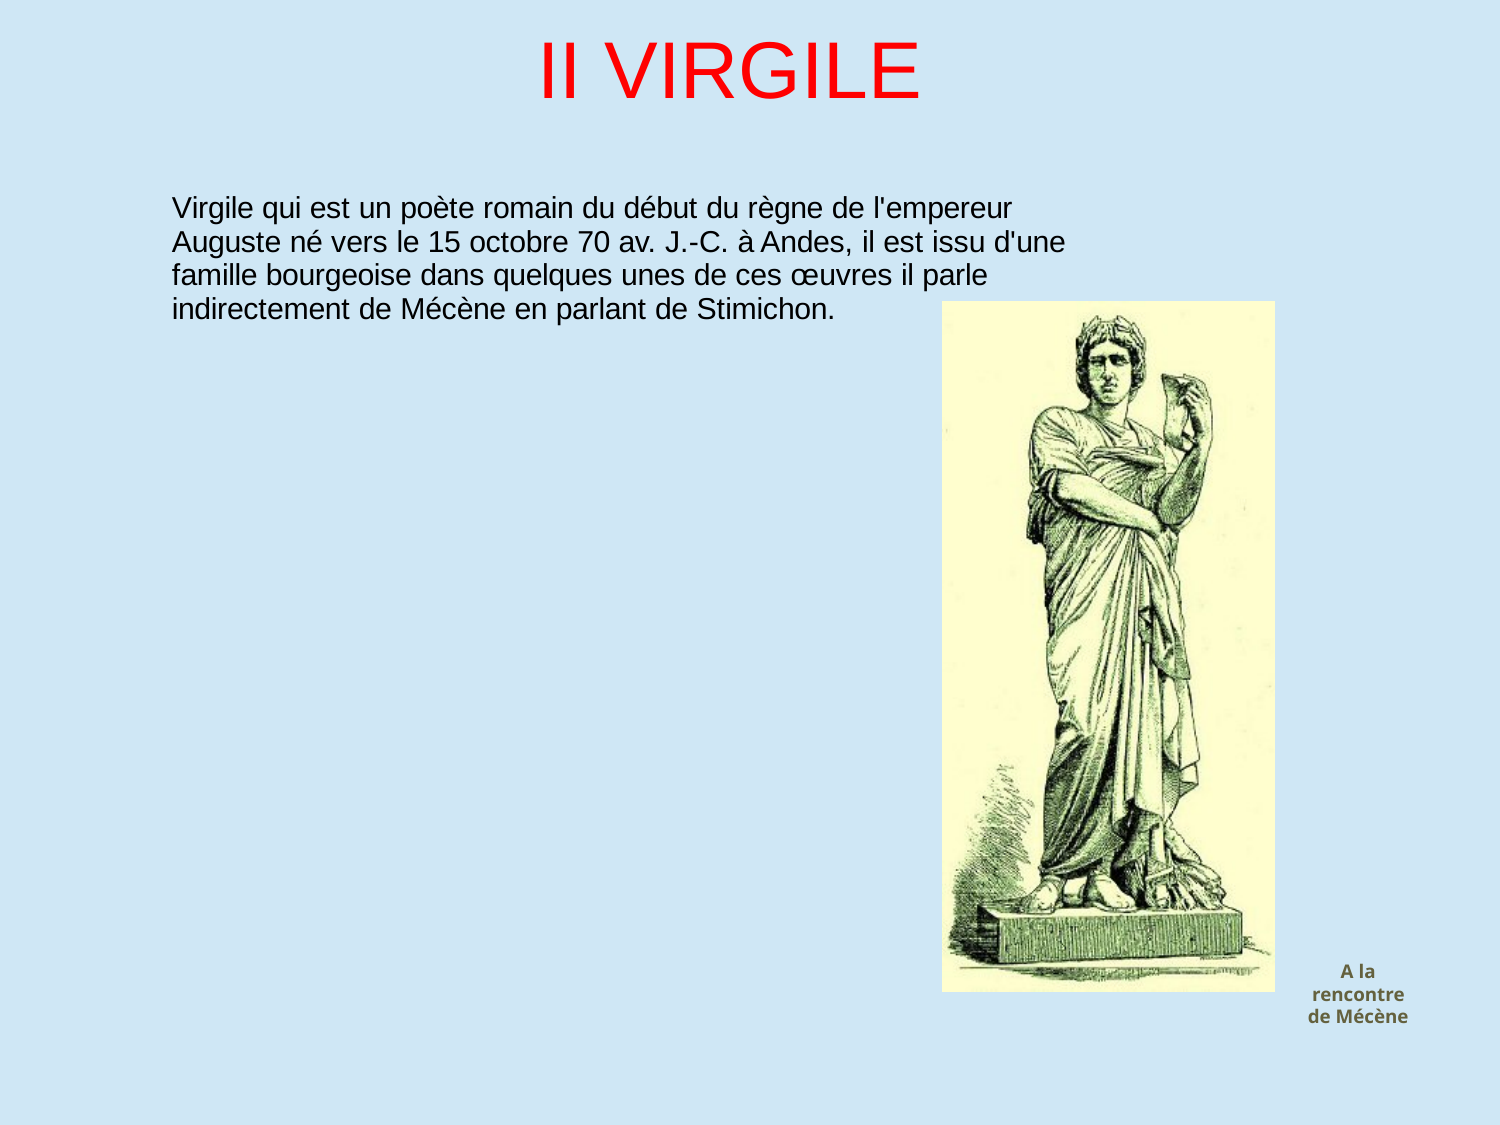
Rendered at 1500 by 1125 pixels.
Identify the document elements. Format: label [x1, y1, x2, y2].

picture [89, 19, 1371, 992]
